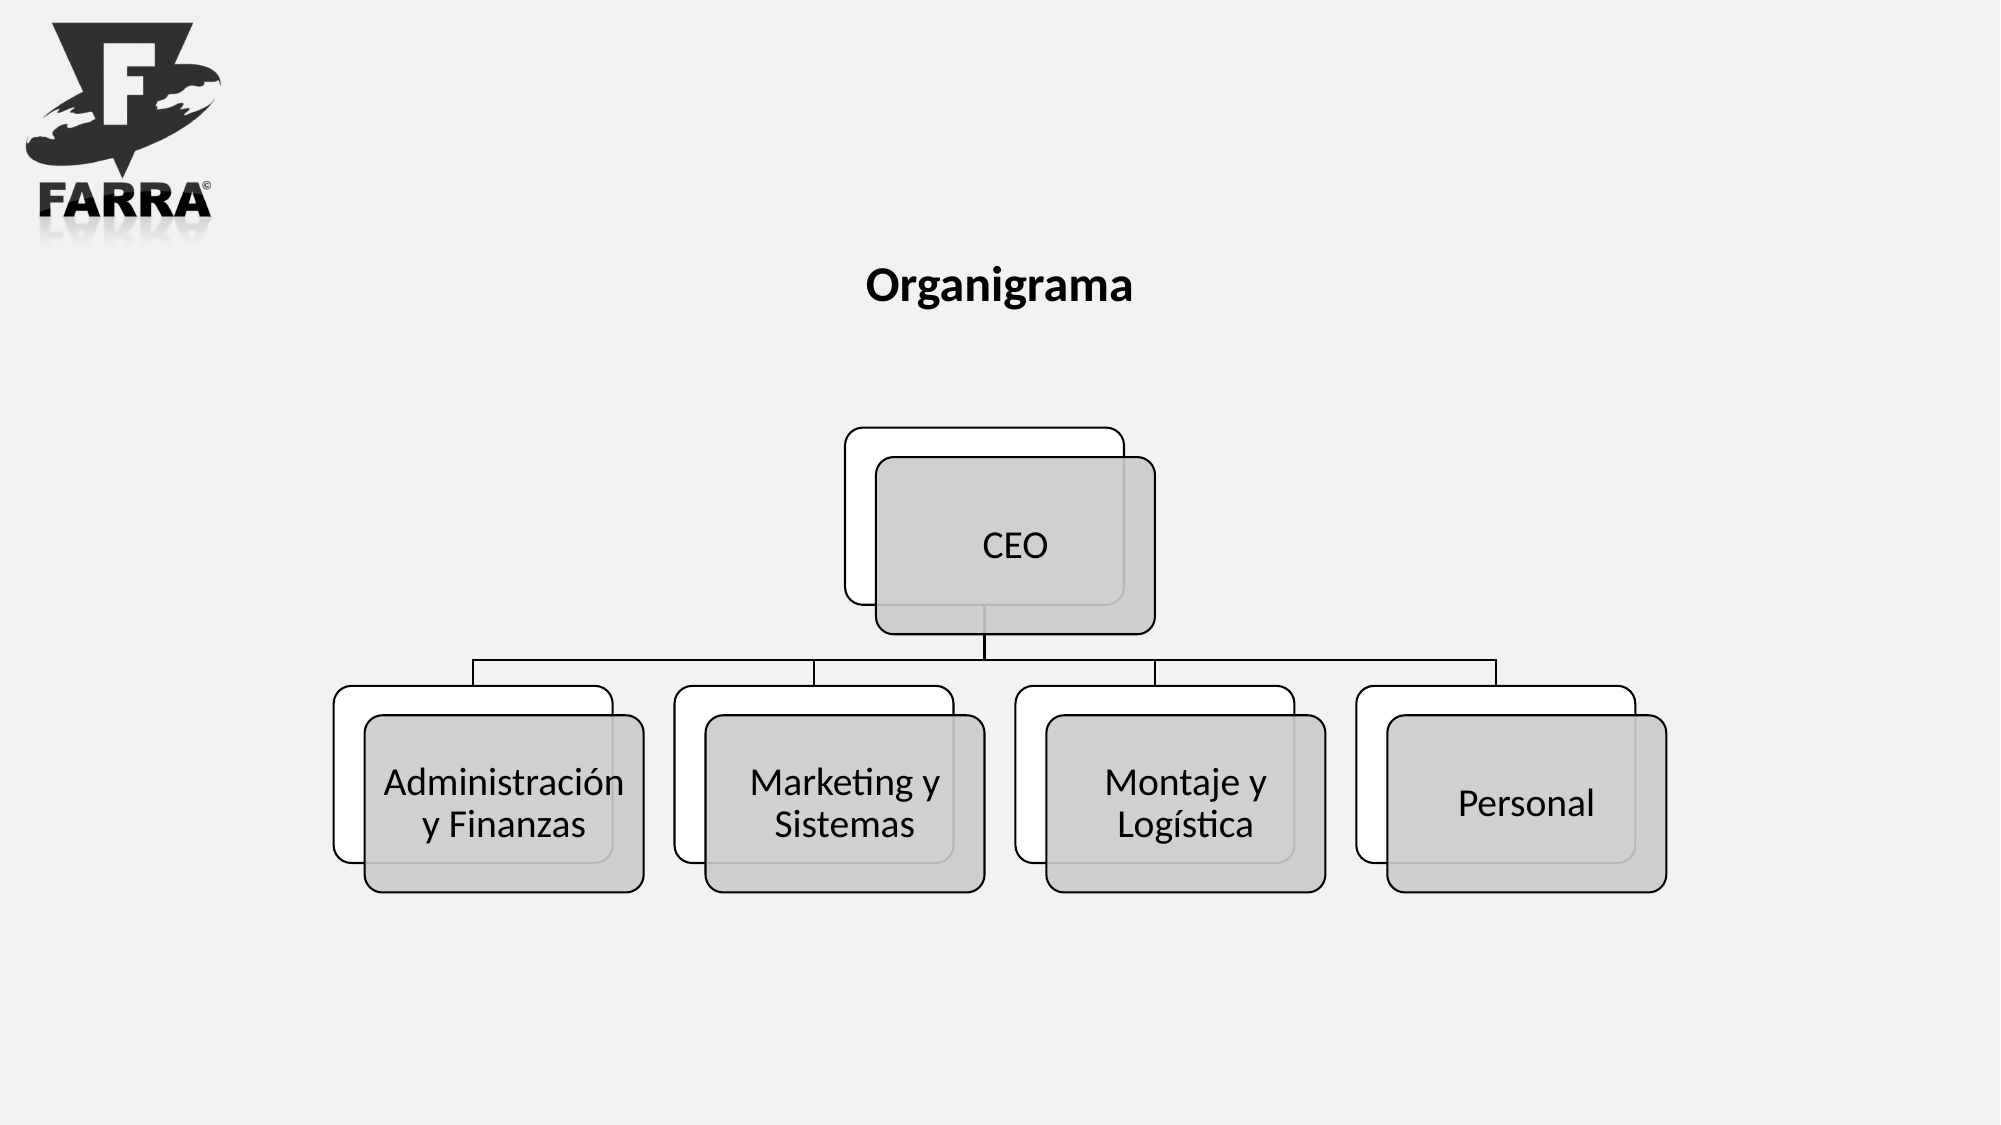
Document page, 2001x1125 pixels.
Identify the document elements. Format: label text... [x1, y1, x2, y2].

text_box Personal [1387, 715, 1667, 893]
text_box CEO [875, 457, 1155, 635]
text_box Marketing y Sistemas [705, 715, 985, 893]
text_box Montaje y Logística [1046, 715, 1326, 893]
picture [0, 0, 250, 252]
subtitle Organigrama [249, 251, 1750, 538]
text_box [0, 0, 2000, 1125]
text_box Administración y Finanzas [364, 715, 644, 893]
